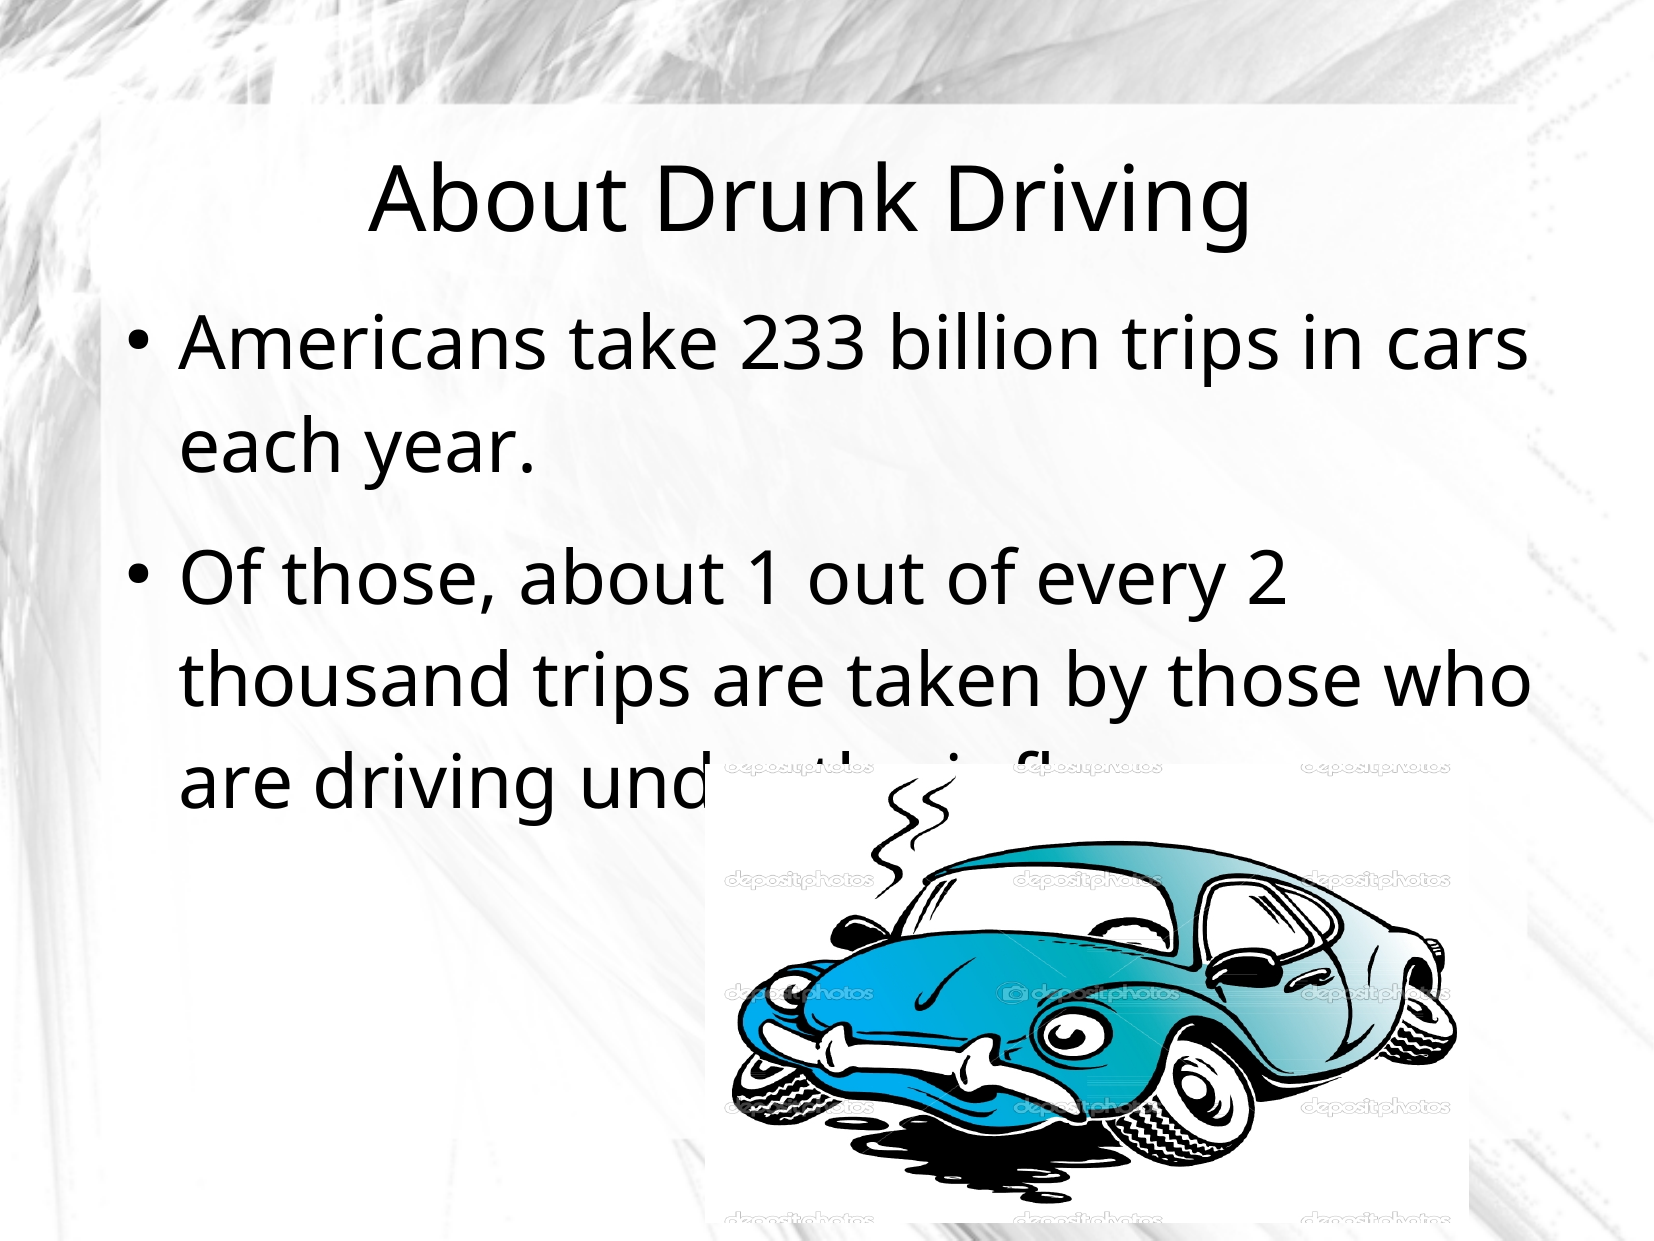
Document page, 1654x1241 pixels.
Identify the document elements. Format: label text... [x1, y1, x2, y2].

list Americans take 233 billion trips in cars each year. Of those, about 1 out of every 2 thousand trips are taken by those who are driving under the influence [107, 289, 1561, 916]
title About Drunk Driving [118, 112, 1506, 281]
picture [0, 0, 1654, 1241]
